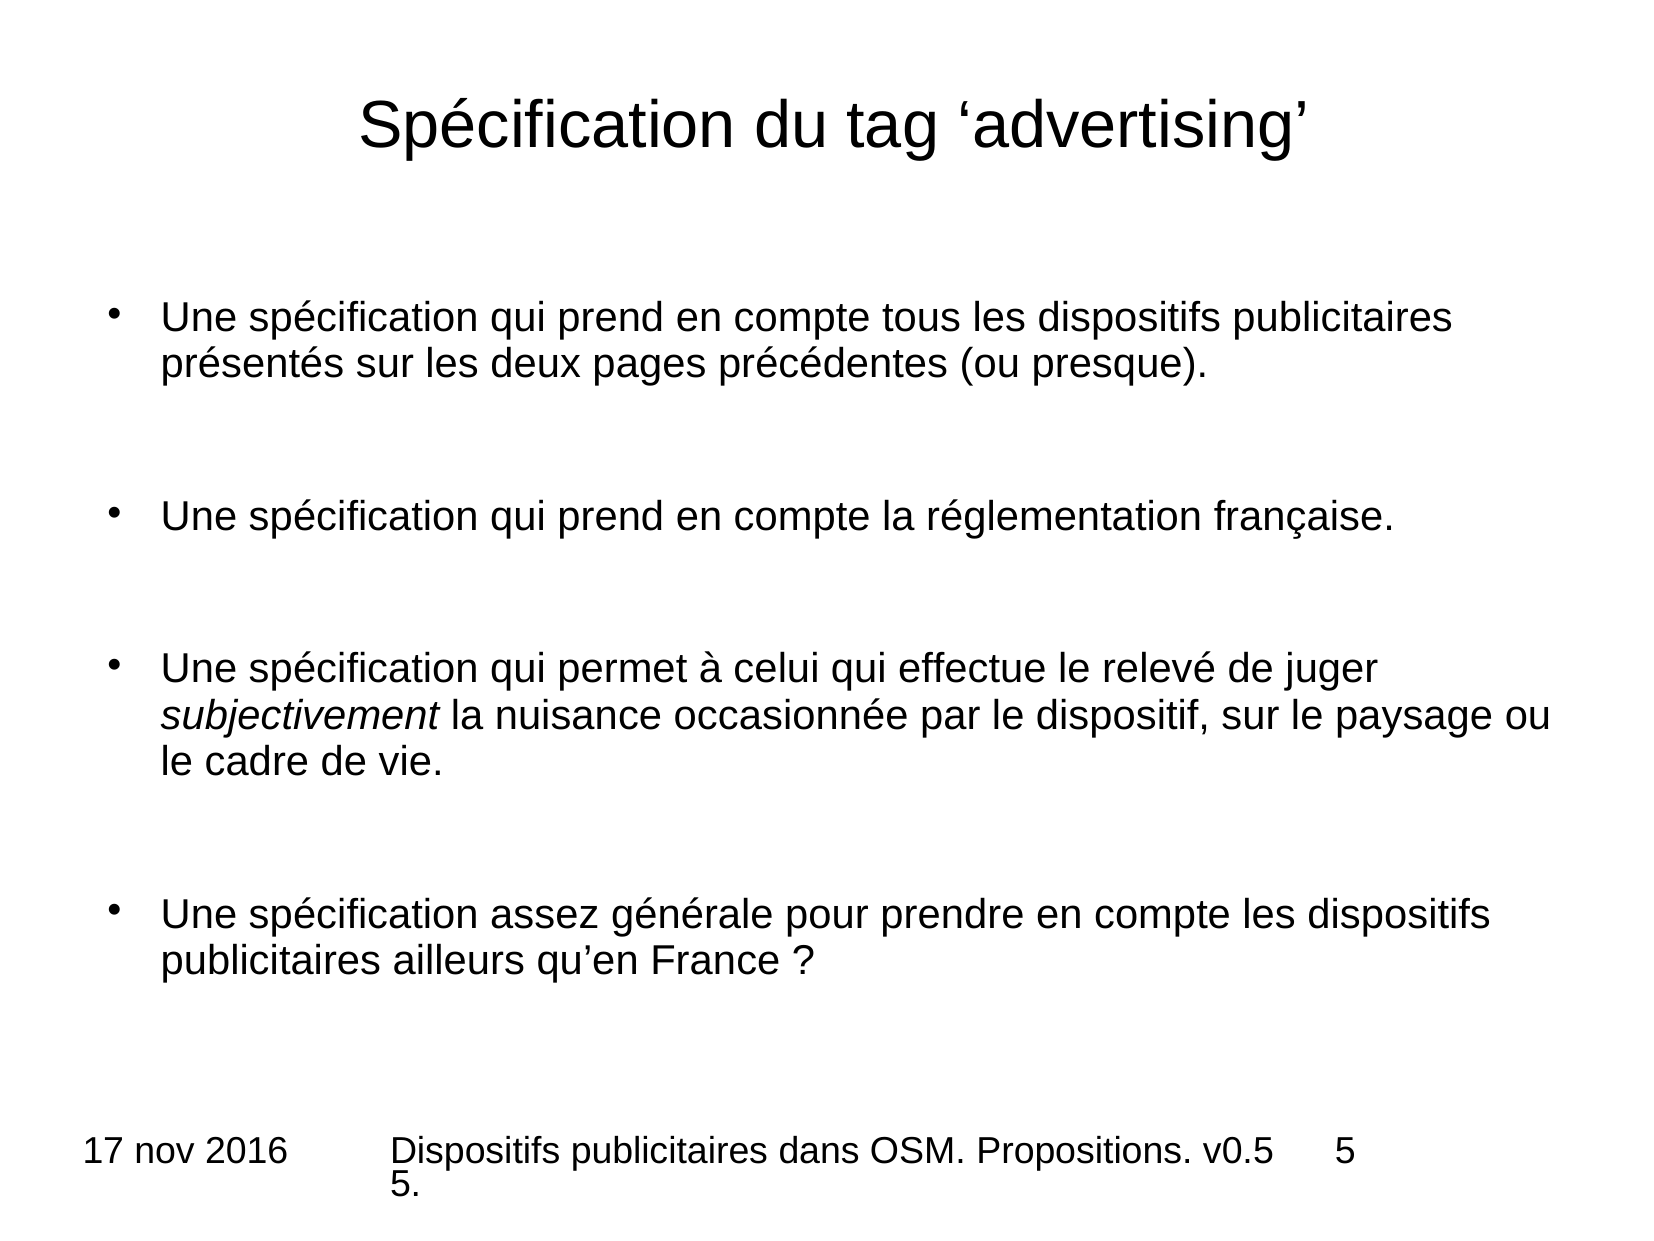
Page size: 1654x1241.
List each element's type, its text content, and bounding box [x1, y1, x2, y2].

list Une spécification qui prend en compte tous les dispositifs publicitaires présentés sur les deux pages précédentes (ou presque). Une spécification qui prend en compte la réglementation française. Une spécification qui permet à celui qui effectue le relevé de juger subjectivement la nuisance occasionnée par le dispositif, sur le paysage ou le cadre de vie. Une spécification assez générale pour prendre en compte les dispositifs publicitaires ailleurs qu’en France ? [90, 179, 1579, 1110]
title Spécification du tag ‘advertising’ [90, 19, 1579, 179]
